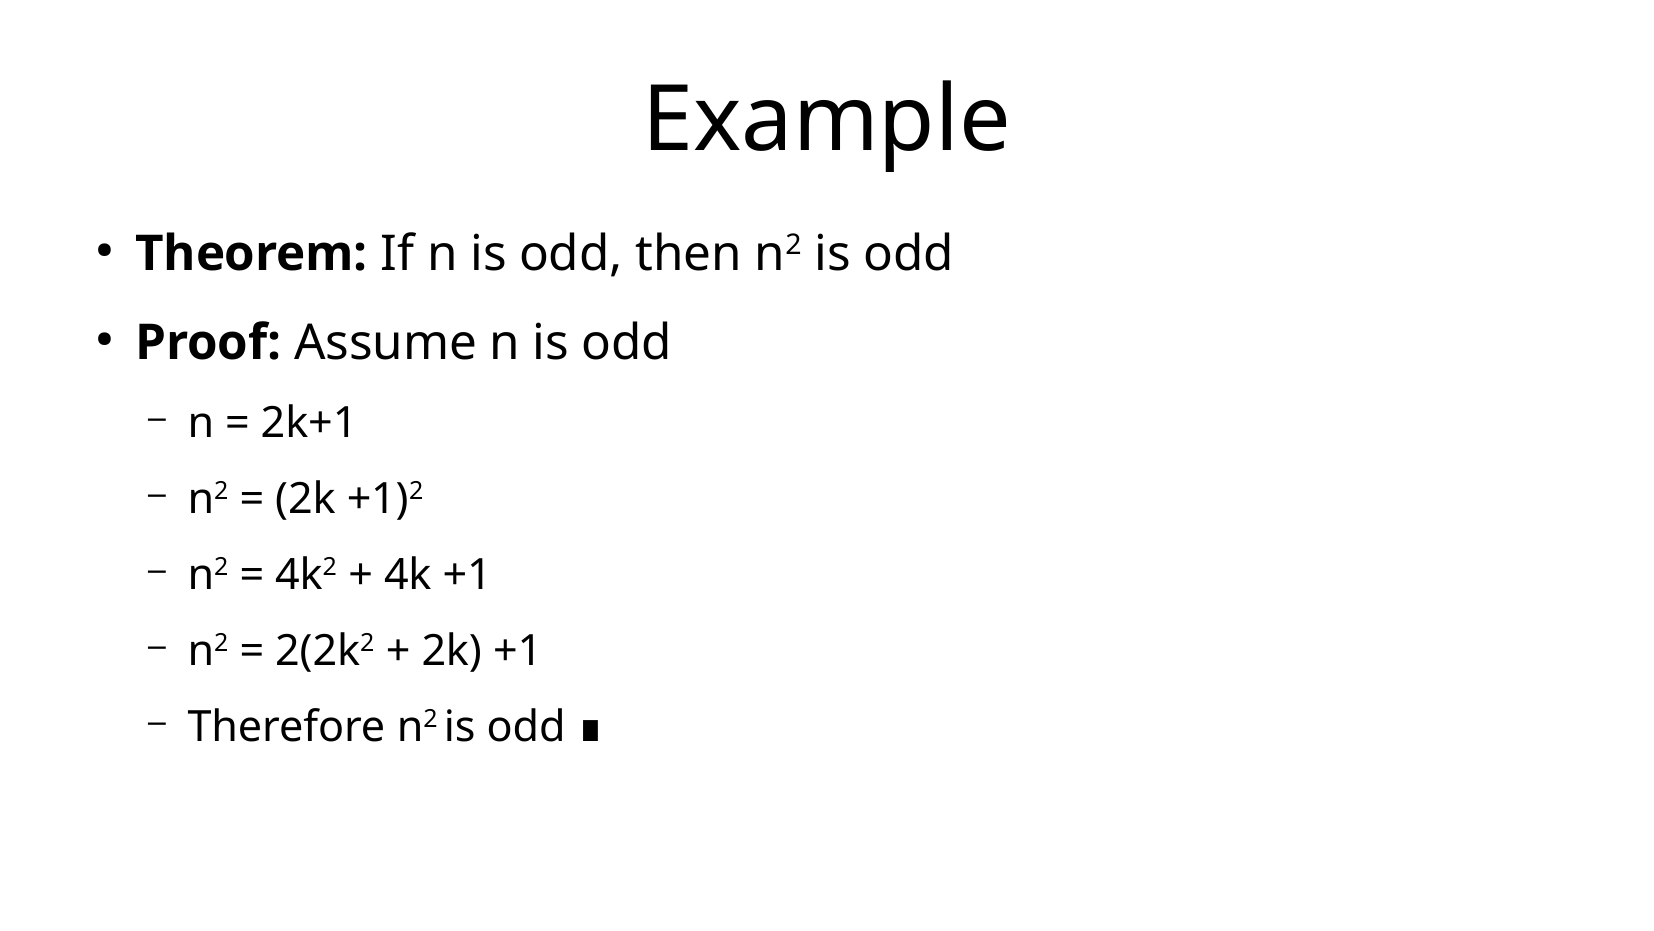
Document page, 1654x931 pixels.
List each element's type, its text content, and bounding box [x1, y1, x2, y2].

title Example [82, 37, 1571, 193]
list Theorem: If n is odd, then n2 is odd Proof: Assume n is odd n = 2k+1 n2 = (2k +1)2 n2 = 4k2 + 4k +1 n2 = 2(2k2 + 2k) +1 Therefore n2 is odd ∎ [82, 217, 1571, 758]
